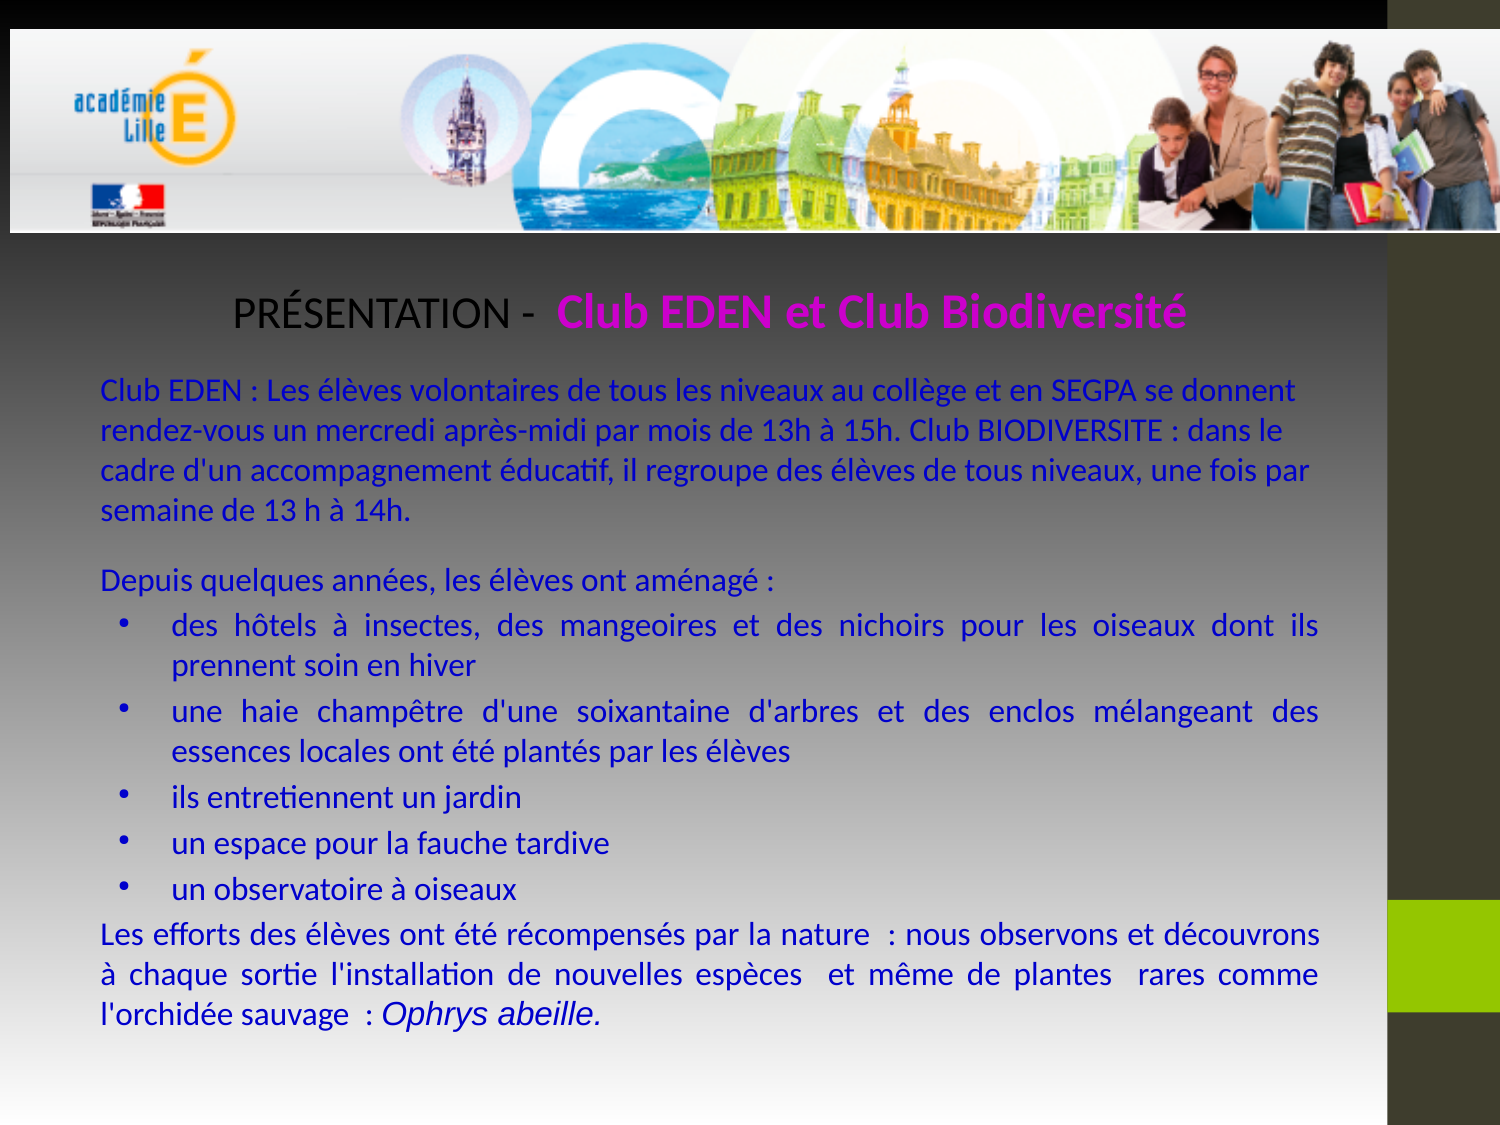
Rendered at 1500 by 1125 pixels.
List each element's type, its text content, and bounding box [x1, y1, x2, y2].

list PRÉSENTATION - Club EDEN et Club Biodiversité Club EDEN : Les élèves volontaires de tous les niveaux au collège et en SEGPA se donnent rendez-vous un mercredi après-midi par mois de 13h à 15h. Club BIODIVERSITE : dans le cadre d'un accompagnement éducatif, il regroupe des élèves de tous niveaux, une fois par semaine de 13 h à 14h. Depuis quelques années, les élèves ont aménagé : des hôtels à insectes, des mangeoires et des nichoirs pour les oiseaux dont ils prennent soin en hiver une haie champêtre d'une soixantaine d'arbres et des enclos mélangeant des essences locales ont été plantés par les élèves ils entretiennent un jardin un espace pour la fauche tardive un observatoire à oiseaux Les efforts des élèves ont été récompensés par la nature : nous observons et découvrons à chaque sortie l'installation de nouvelles espèces et même de plantes rares comme l'orchidée sauvage : Ophrys abeille. [85, 271, 1336, 1060]
picture [10, 29, 1500, 233]
